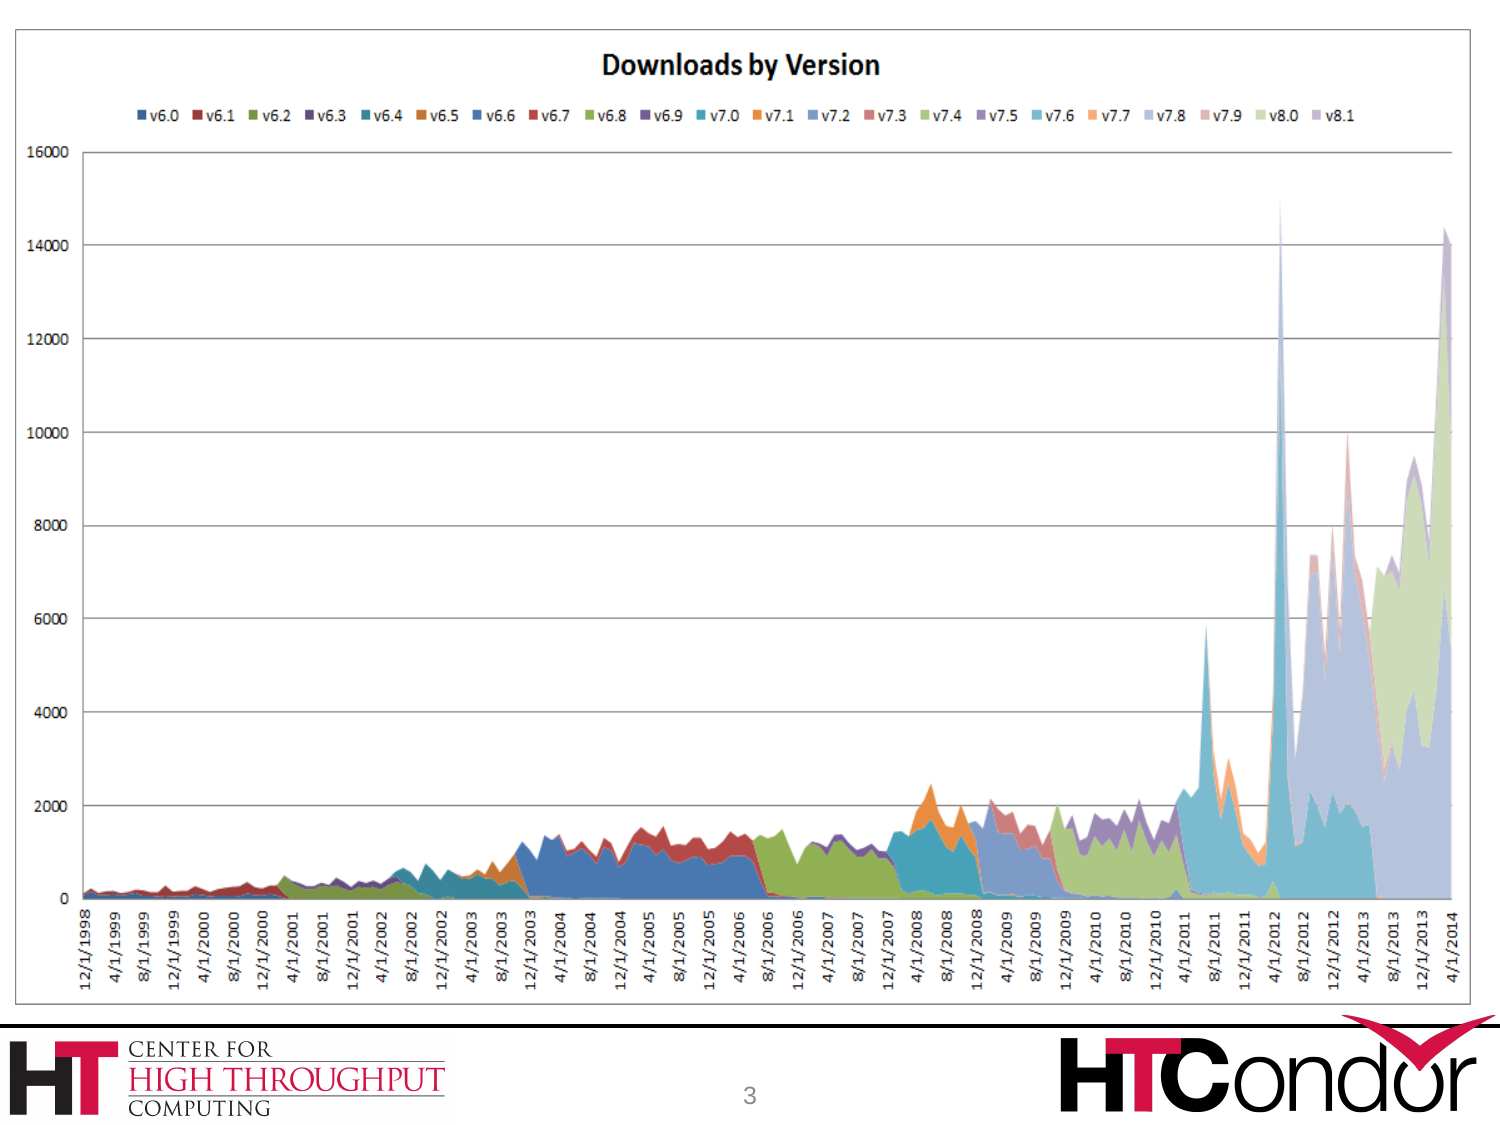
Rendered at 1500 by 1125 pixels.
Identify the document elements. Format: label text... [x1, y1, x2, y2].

picture [15, 29, 1471, 1006]
picture [0, 1029, 454, 1125]
picture [1055, 1014, 1500, 1119]
text_box <number> [575, 1065, 926, 1125]
